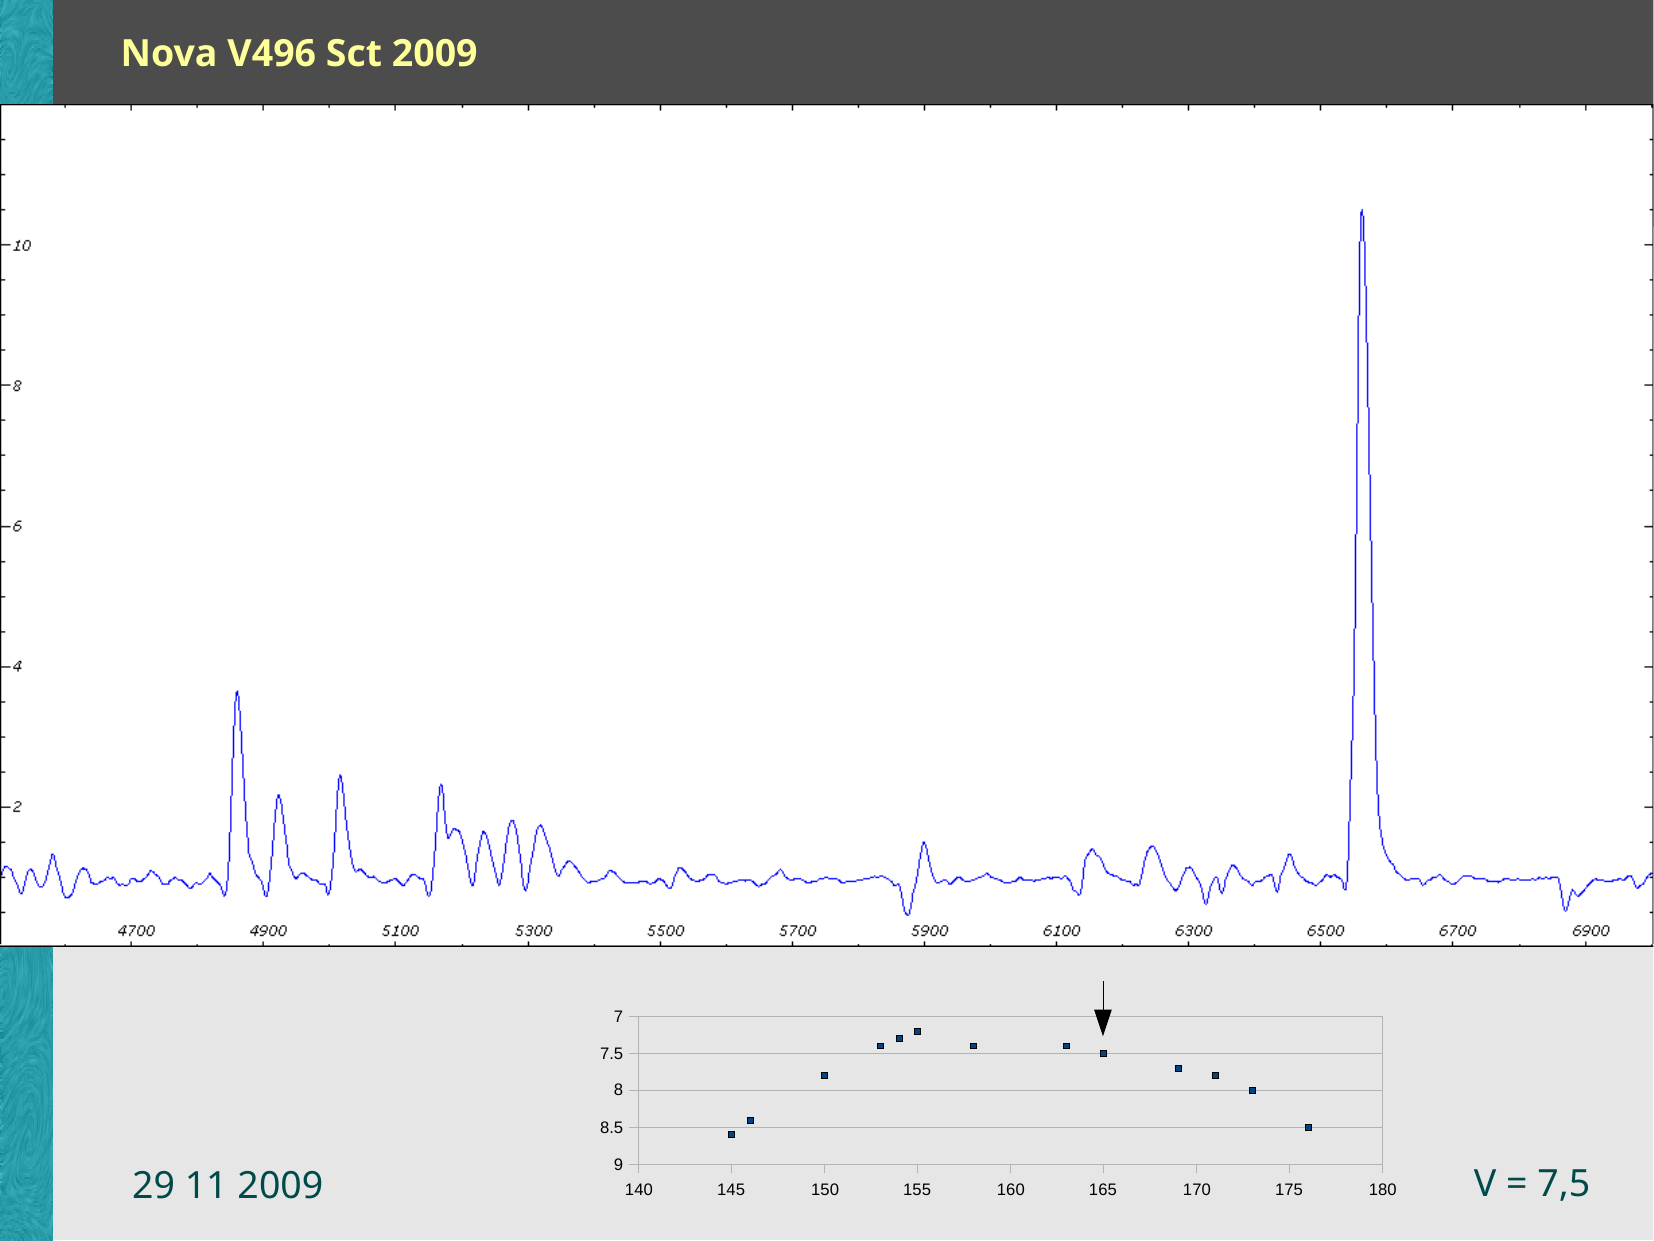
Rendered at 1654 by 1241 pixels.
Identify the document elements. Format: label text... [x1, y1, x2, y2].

text_box V = 7,5 [1459, 1148, 1631, 1217]
picture [0, 0, 1654, 1241]
text_box Nova V496 Sct 2009 [105, 19, 596, 87]
picture [600, 1005, 1399, 1203]
text_box 29 11 2009 [117, 1151, 372, 1219]
